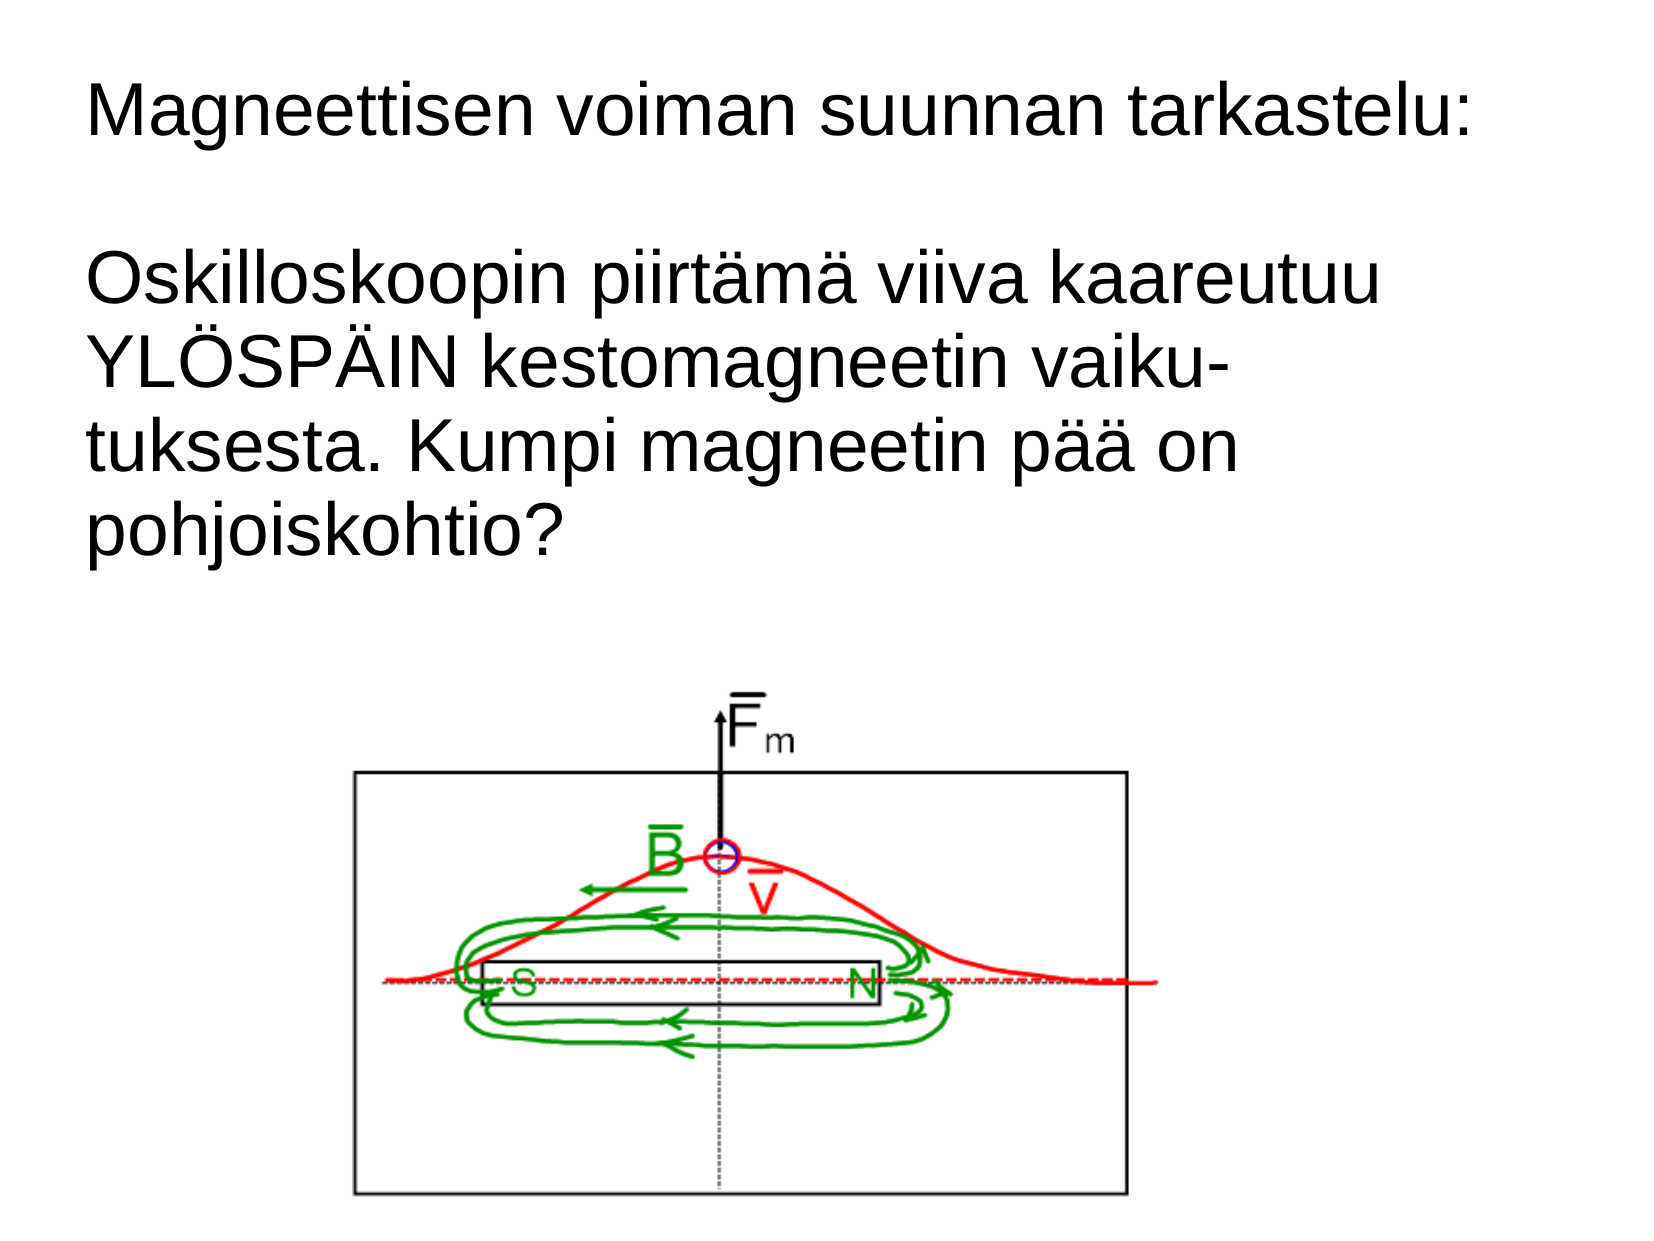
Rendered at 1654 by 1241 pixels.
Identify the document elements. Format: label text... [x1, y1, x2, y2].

text_box Magneettisen voiman suunnan tarkastelu: Oskilloskoopin piirtämä viiva kaareutuu YLÖSPÄIN kestomagneetin vaiku-tuksesta. Kumpi magneetin pää on pohjoiskohtio? [70, 60, 1506, 579]
picture [335, 638, 1191, 1209]
